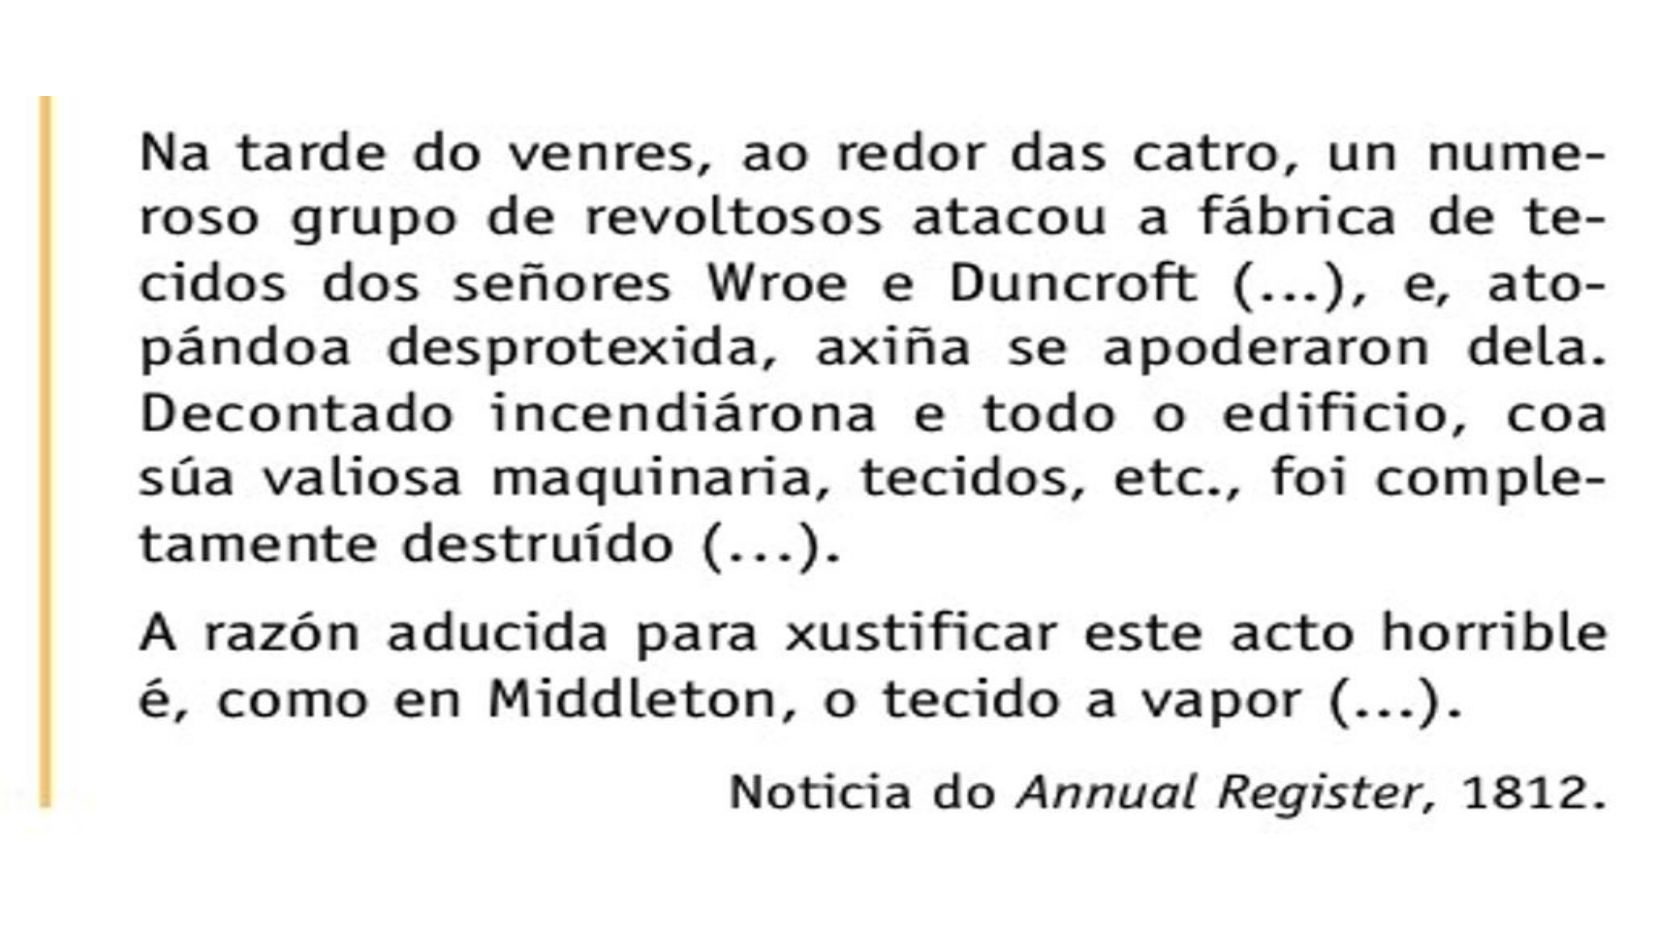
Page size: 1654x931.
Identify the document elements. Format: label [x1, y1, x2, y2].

picture [0, 96, 1654, 834]
